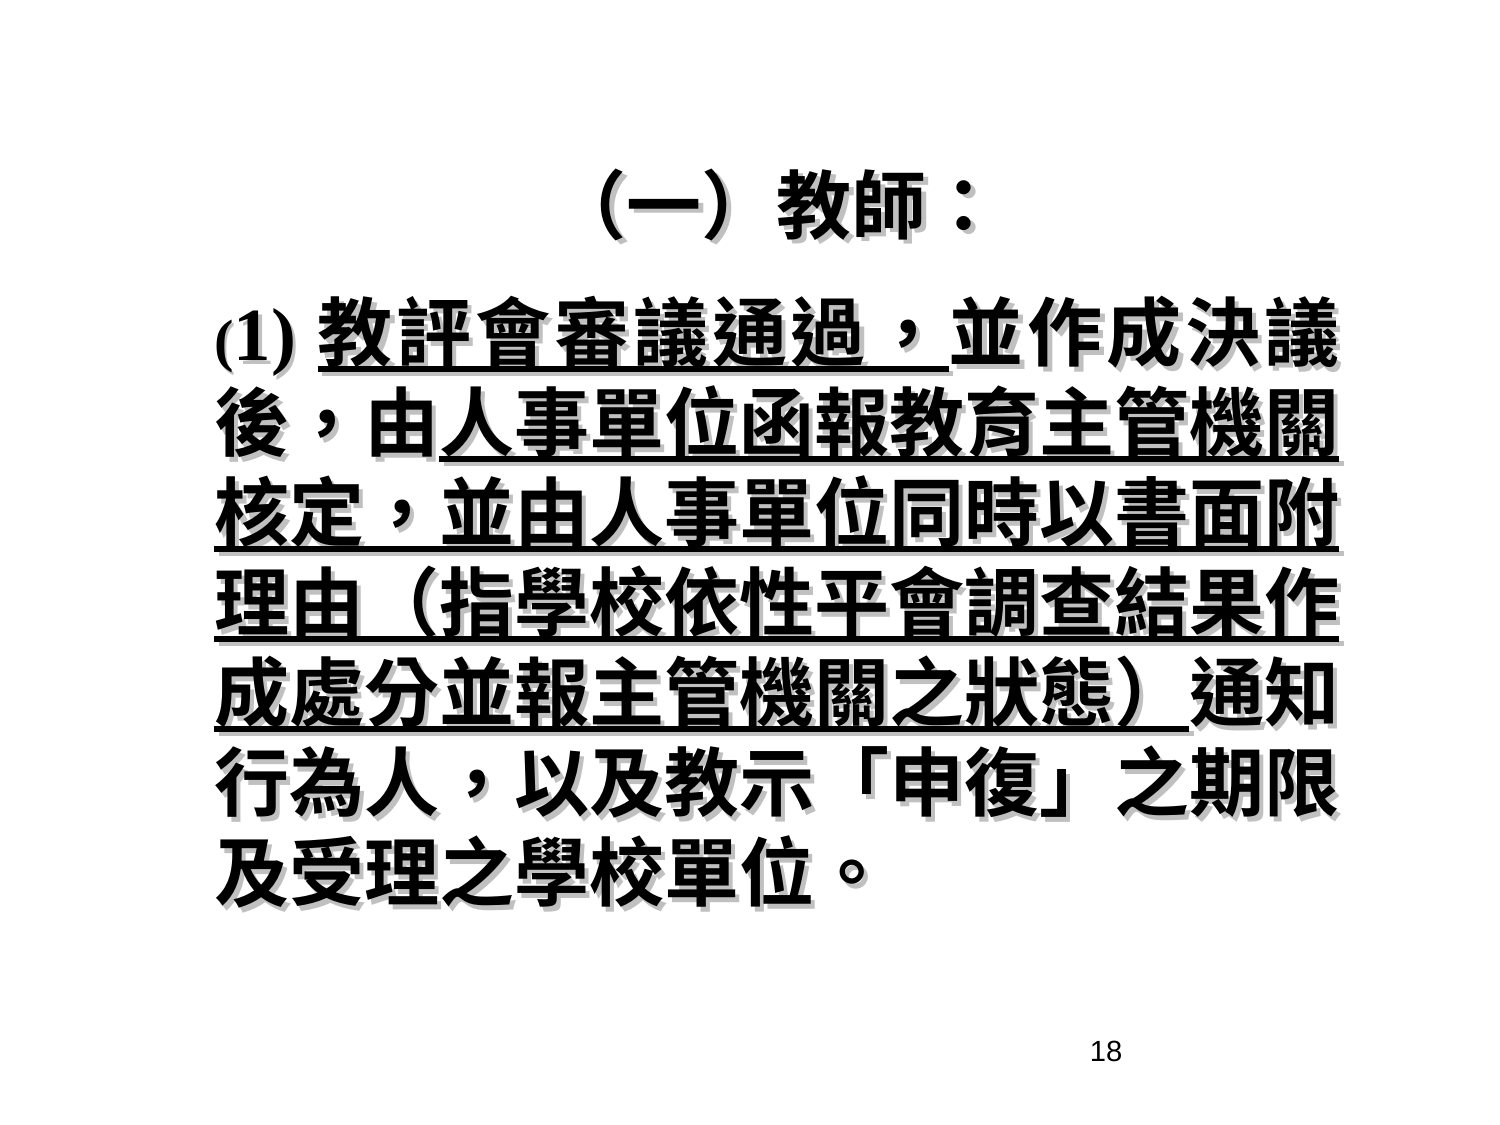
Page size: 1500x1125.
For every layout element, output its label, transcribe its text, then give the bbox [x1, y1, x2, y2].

text_box （一）教師： (1)教評會審議通過，並作成決議後，由人事單位函報教育主管機關核定，並由人事單位同時以書面附理由（指學校依性平會調查結果作成處分並報主管機關之狀態）通知行為人，以及教示「申復」之期限及受理之學校單位。 [199, 151, 1359, 923]
text_box [1074, 1024, 1426, 1103]
